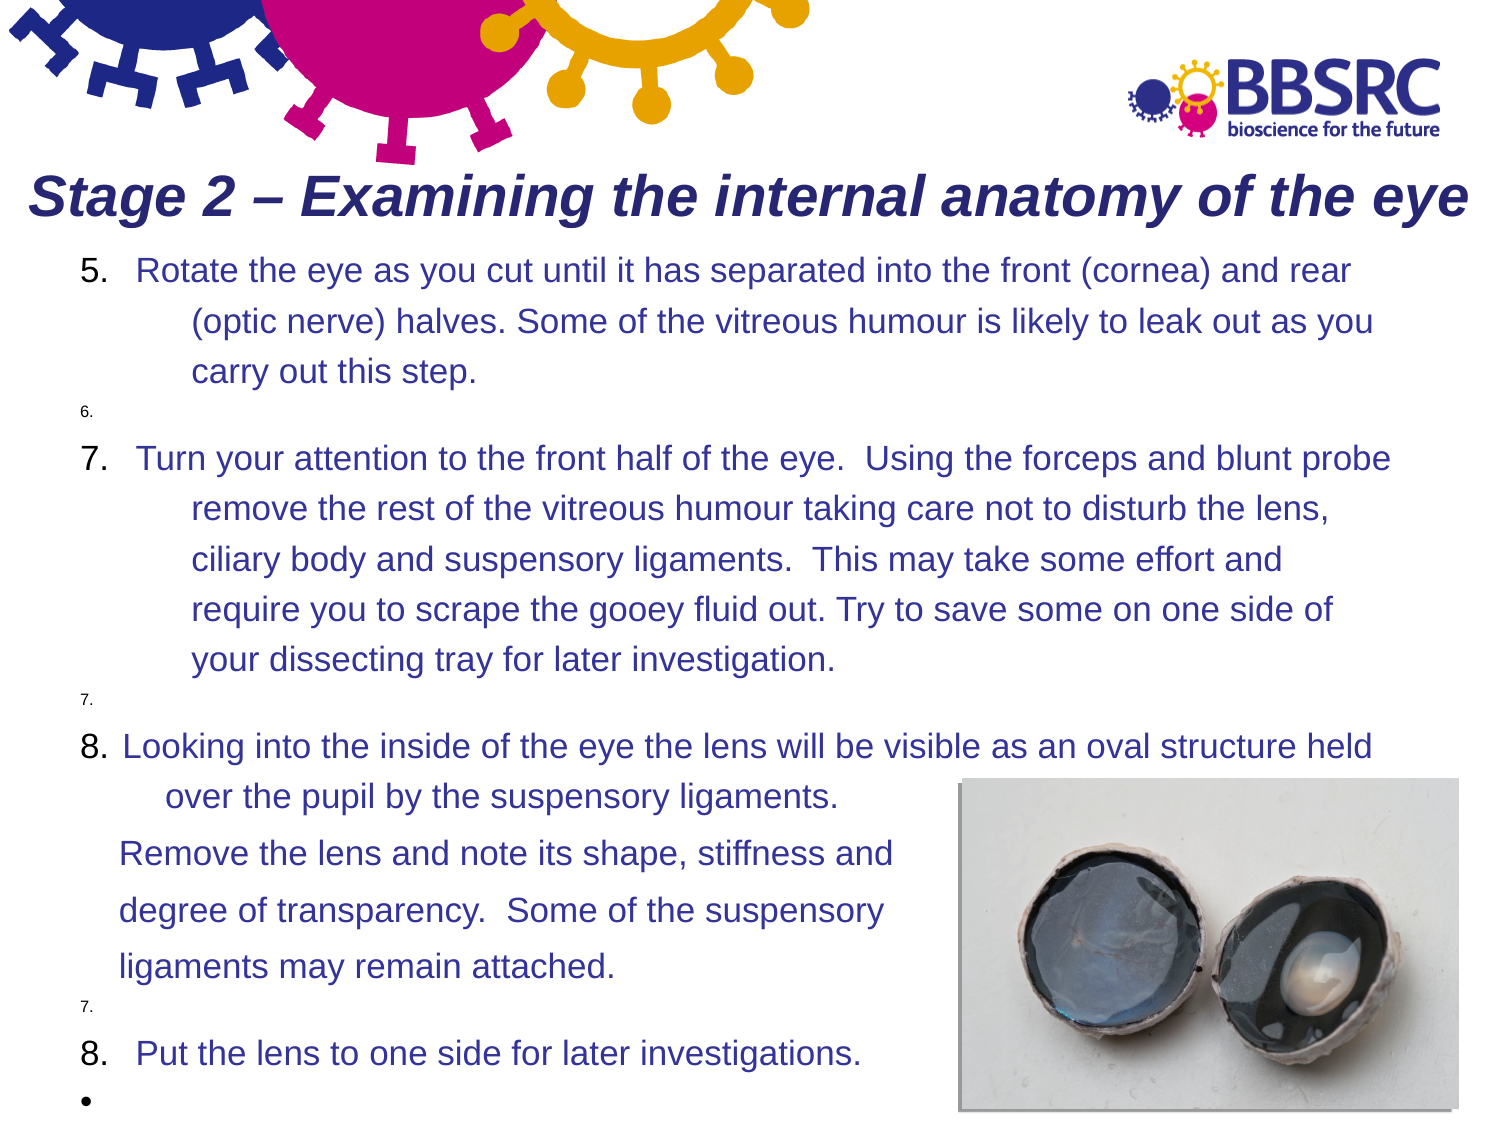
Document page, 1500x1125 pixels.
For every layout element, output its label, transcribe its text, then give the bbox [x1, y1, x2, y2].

list Rotate the eye as you cut until it has separated into the front (cornea) and rear (optic nerve) halves. Some of the vitreous humour is likely to leak out as you carry out this step. Turn your attention to the front half of the eye. Using the forceps and blunt probe remove the rest of the vitreous humour taking care not to disturb the lens, ciliary body and suspensory ligaments. This may take some effort and require you to scrape the gooey fluid out. Try to save some on one side of your dissecting tray for later investigation. Looking into the inside of the eye the lens will be visible as an oval structure held over the pupil by the suspensory ligaments. Remove the lens and note its shape, stiffness and degree of transparency. Some of the suspensory ligaments may remain attached. Put the lens to one side for later investigations. [64, 231, 1415, 1083]
picture [962, 778, 1459, 1109]
title Stage 2 – Examining the internal anatomy of the eye [0, 150, 1500, 339]
